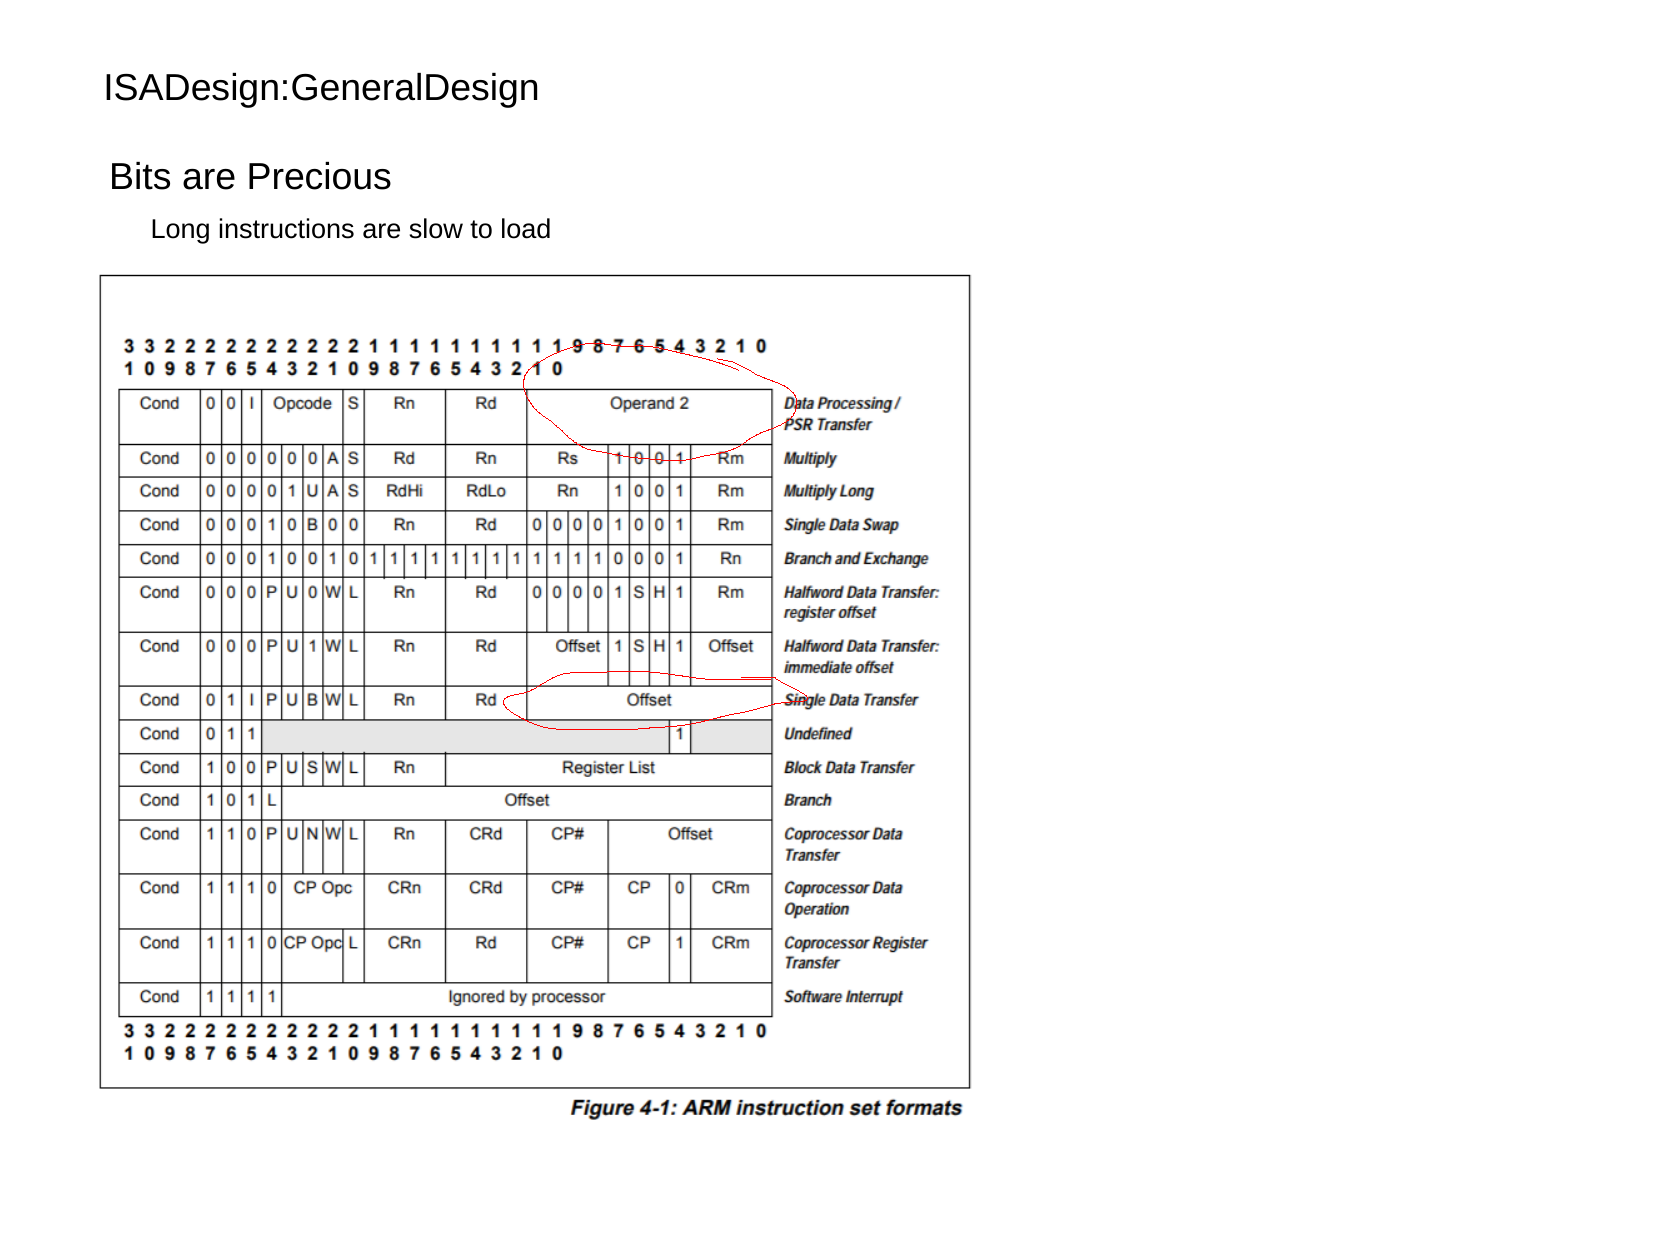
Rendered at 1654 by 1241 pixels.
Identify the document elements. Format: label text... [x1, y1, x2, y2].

text_box ISADesign:GeneralDesign [88, 59, 555, 116]
text_box Bits are Precious [94, 147, 408, 205]
picture [86, 265, 1004, 1125]
text_box Long instructions are slow to load [135, 206, 566, 252]
